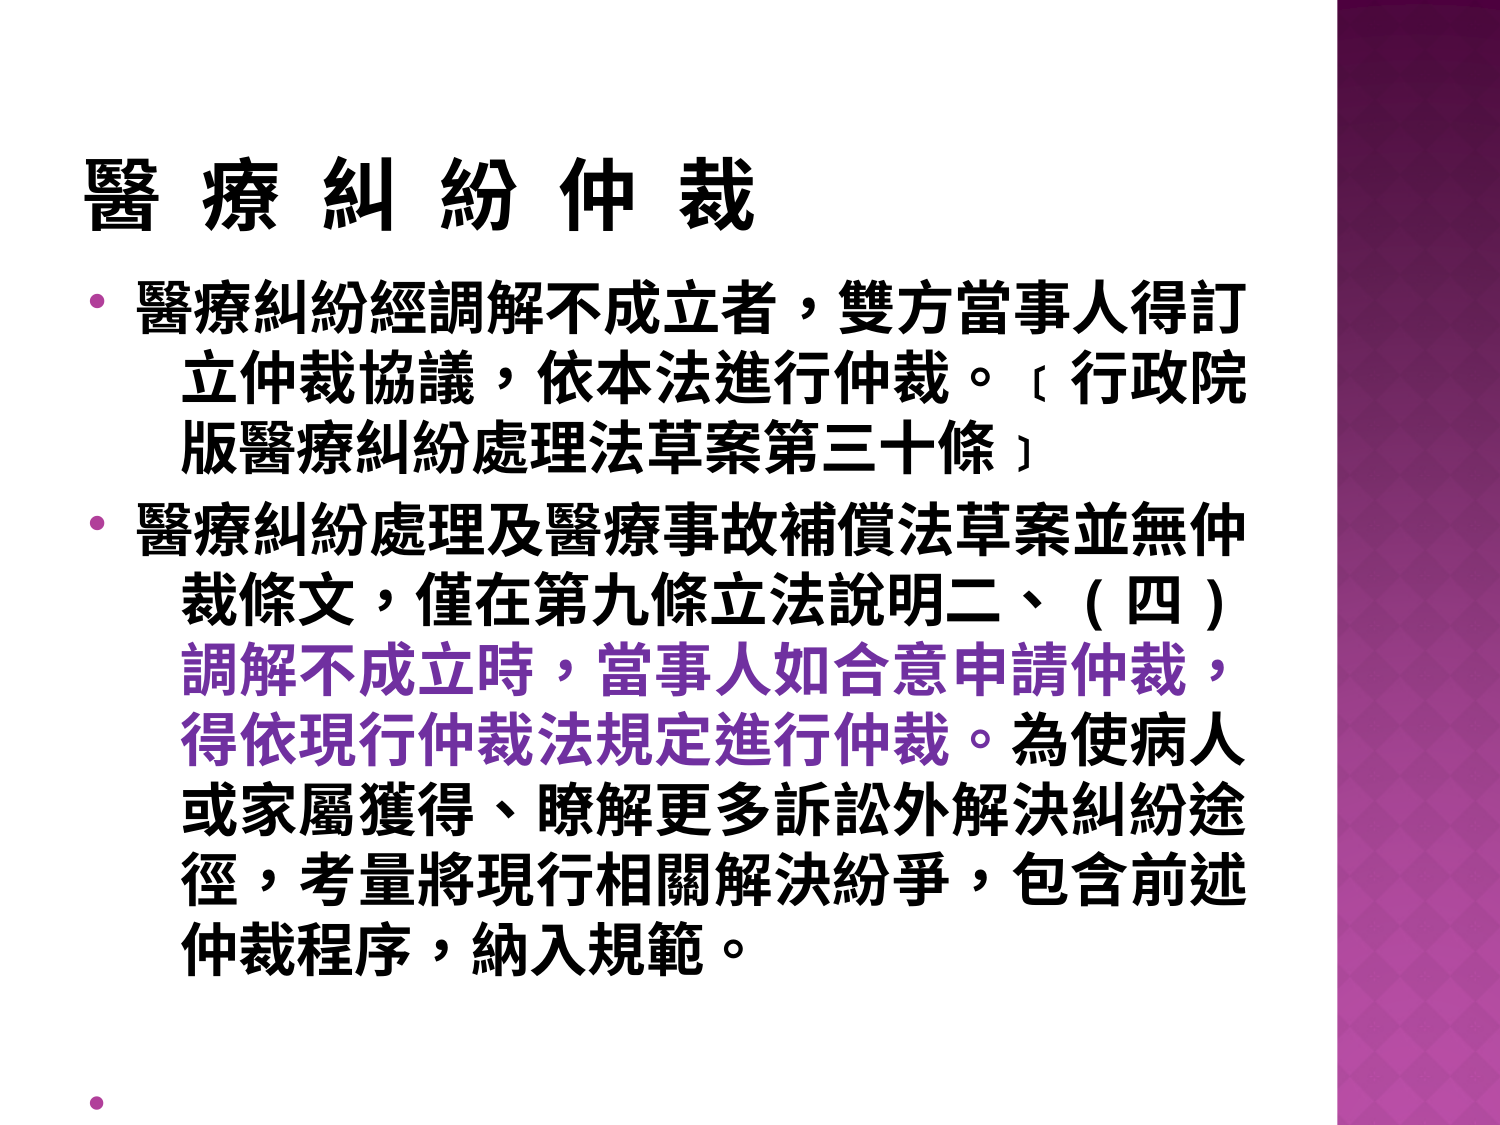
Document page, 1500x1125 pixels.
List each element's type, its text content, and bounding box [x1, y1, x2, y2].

title 醫 療 糾 紛 仲 裁 [75, 52, 1263, 240]
list 醫療糾紛經調解不成立者，雙方當事人得訂立仲裁協議，依本法進行仲裁。﹝行政院版醫療糾紛處理法草案第三十條﹞ 醫療糾紛處理及醫療事故補償法草案並無仲裁條文，僅在第九條立法說明二、(四)調解不成立時，當事人如合意申請仲裁，得依現行仲裁法規定進行仲裁。為使病人或家屬獲得、瞭解更多訴訟外解決糾紛途徑，考量將現行相關解決紛爭，包含前述仲裁程序，納入規範。 [75, 264, 1263, 1060]
